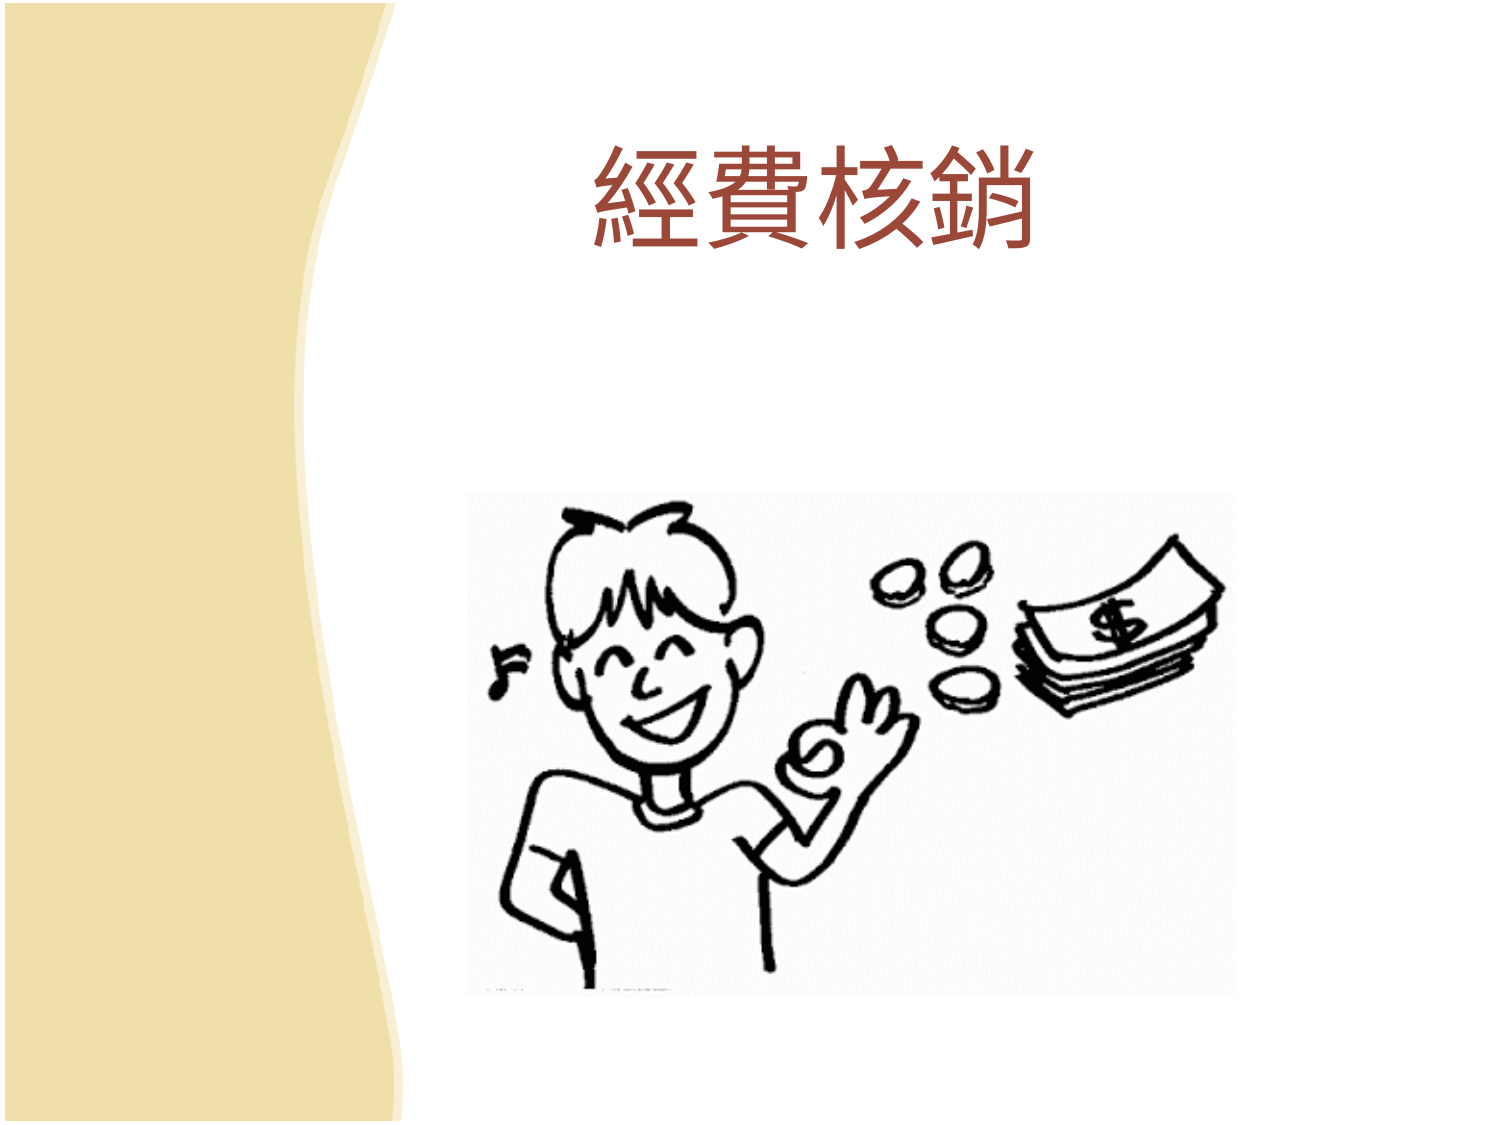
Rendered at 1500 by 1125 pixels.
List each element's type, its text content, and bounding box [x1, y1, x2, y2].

picture [466, 491, 1235, 997]
title 經費核銷 [395, 101, 1235, 290]
